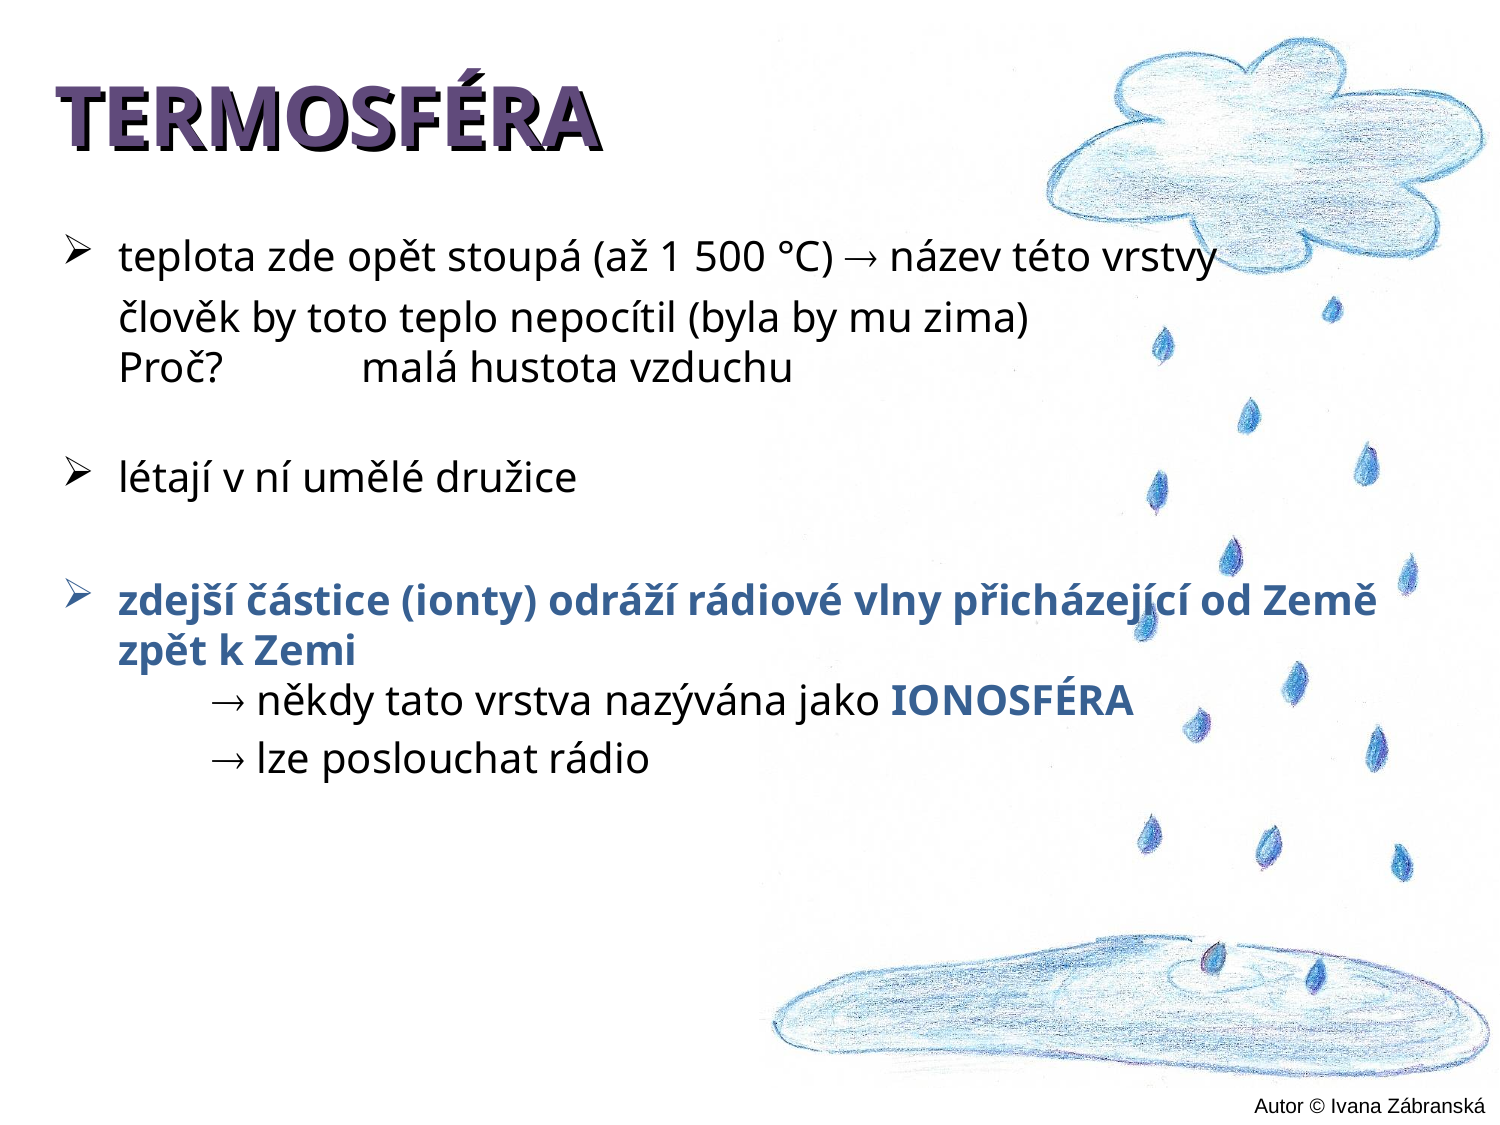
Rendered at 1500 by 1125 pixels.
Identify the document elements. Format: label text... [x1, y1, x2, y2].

text_box Autor © Ivana Zábranská [1239, 1084, 1500, 1125]
title TERMOSFÉRA [39, 24, 1240, 203]
picture [759, 23, 1500, 1088]
list teplota zde opět stoupá (až 1 500 °C)  název této vrstvy člověk by toto teplo nepocítil (byla by mu zima) Proč? malá hustota vzduchu létají v ní umělé družice zdejší částice (ionty) odráží rádiové vlny přicházející od Země zpět k Zemi  někdy tato vrstva nazývána jako IONOSFÉRA  lze poslouchat rádio [46, 222, 1454, 1020]
